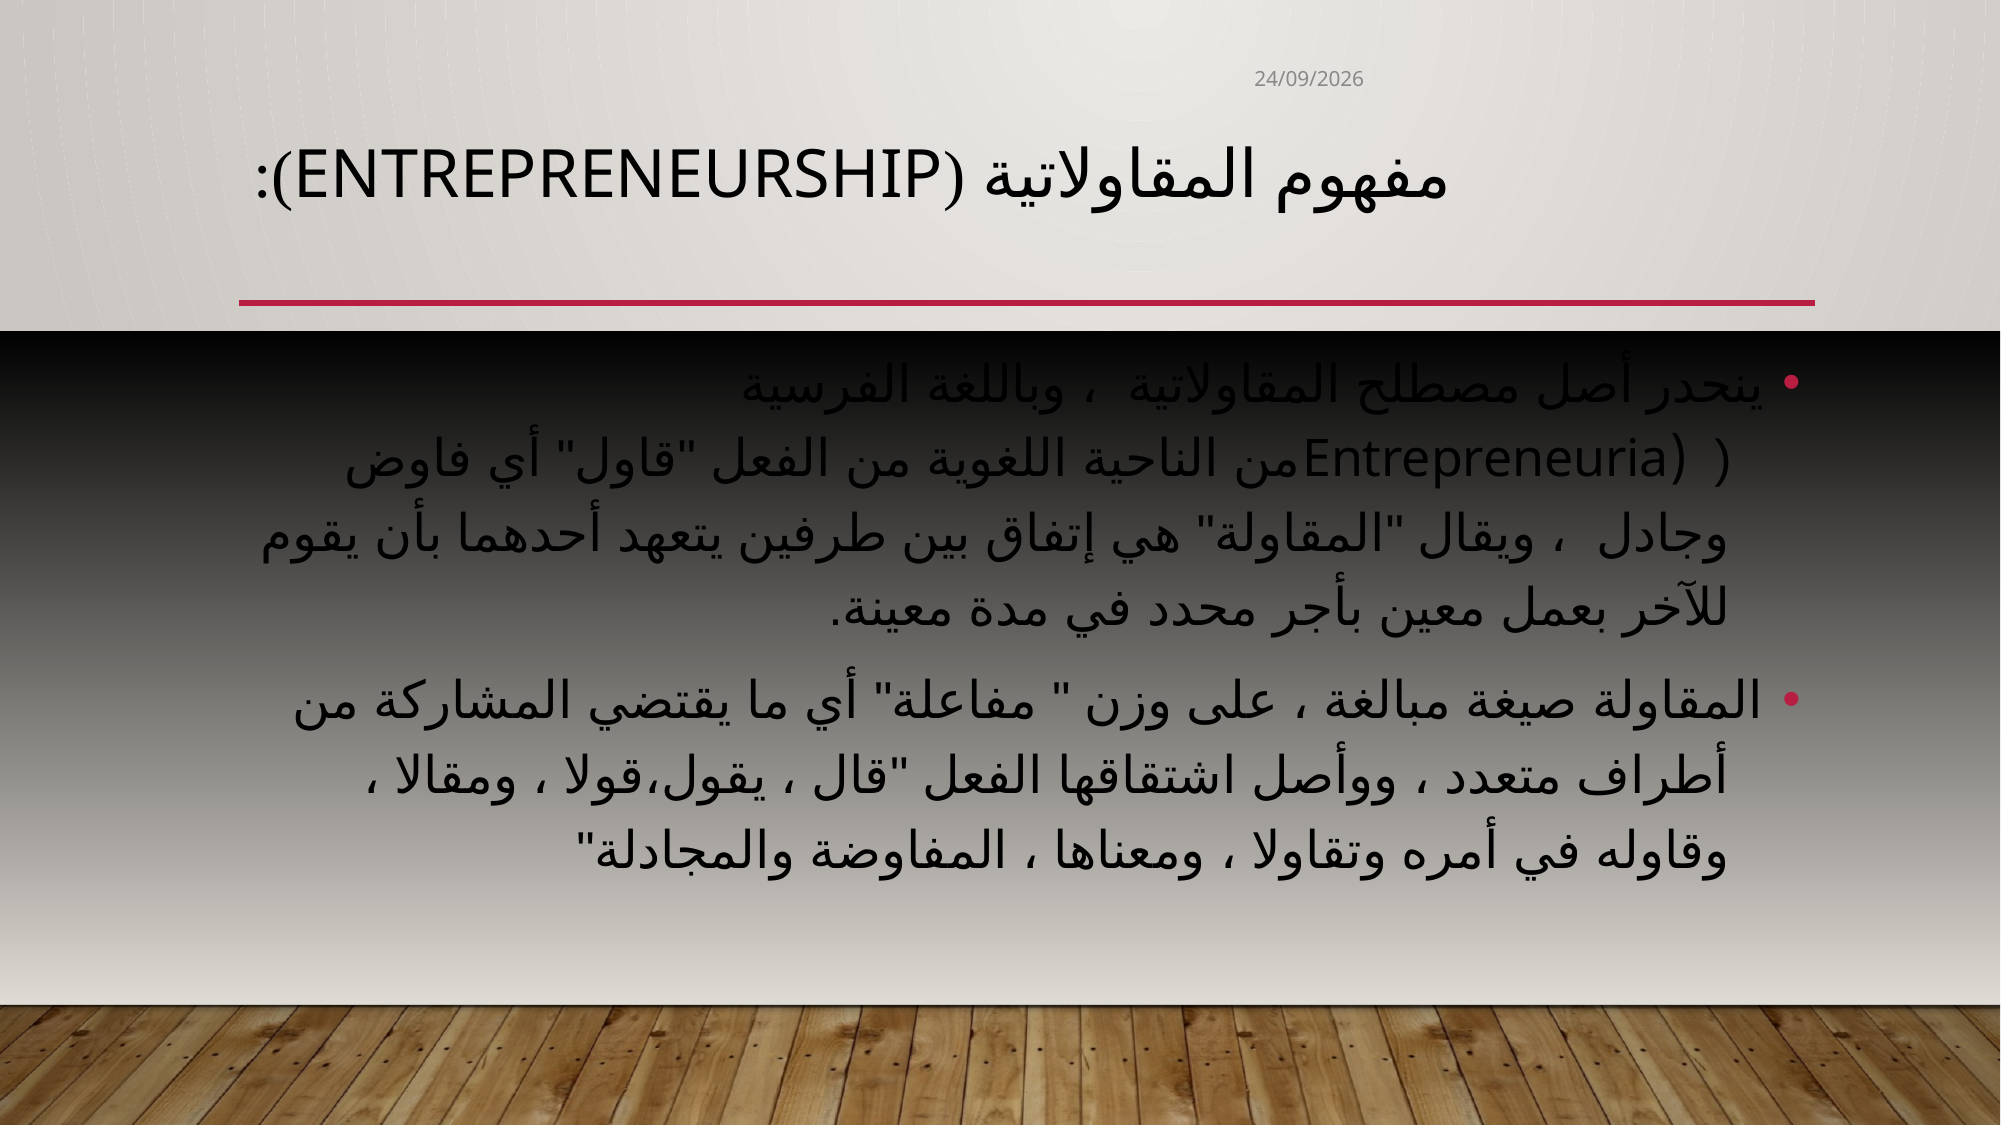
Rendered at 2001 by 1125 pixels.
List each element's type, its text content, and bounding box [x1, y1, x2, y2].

text_box 19/02/2020 [1239, 54, 1814, 105]
title مفهوم المقاولاتية (Entrepreneurship): [238, 131, 1814, 305]
list ينحدر أصل مصطلح المقاولاتية ، وباللغة الفرسية ( (Entrepreneuriaمن الناحية اللغوية من الفعل "قاول" أي فاوض وجادل ، ويقال "المقاولة" هي إتفاق بين طرفين يتعهد أحدهما بأن يقوم للآخر بعمل معين بأجر محدد في مدة معينة. المقاولة صيغة مبالغة ، على وزن " مفاعلة" أي ما يقتضي المشاركة من أطراف متعدد ، ووأصل اشتقاقها الفعل "قال ، يقول،قولا ، ومقالا ، وقاوله في أمره وتقاولا ، ومعناها ، المفاوضة والمجادلة" [238, 330, 1814, 897]
